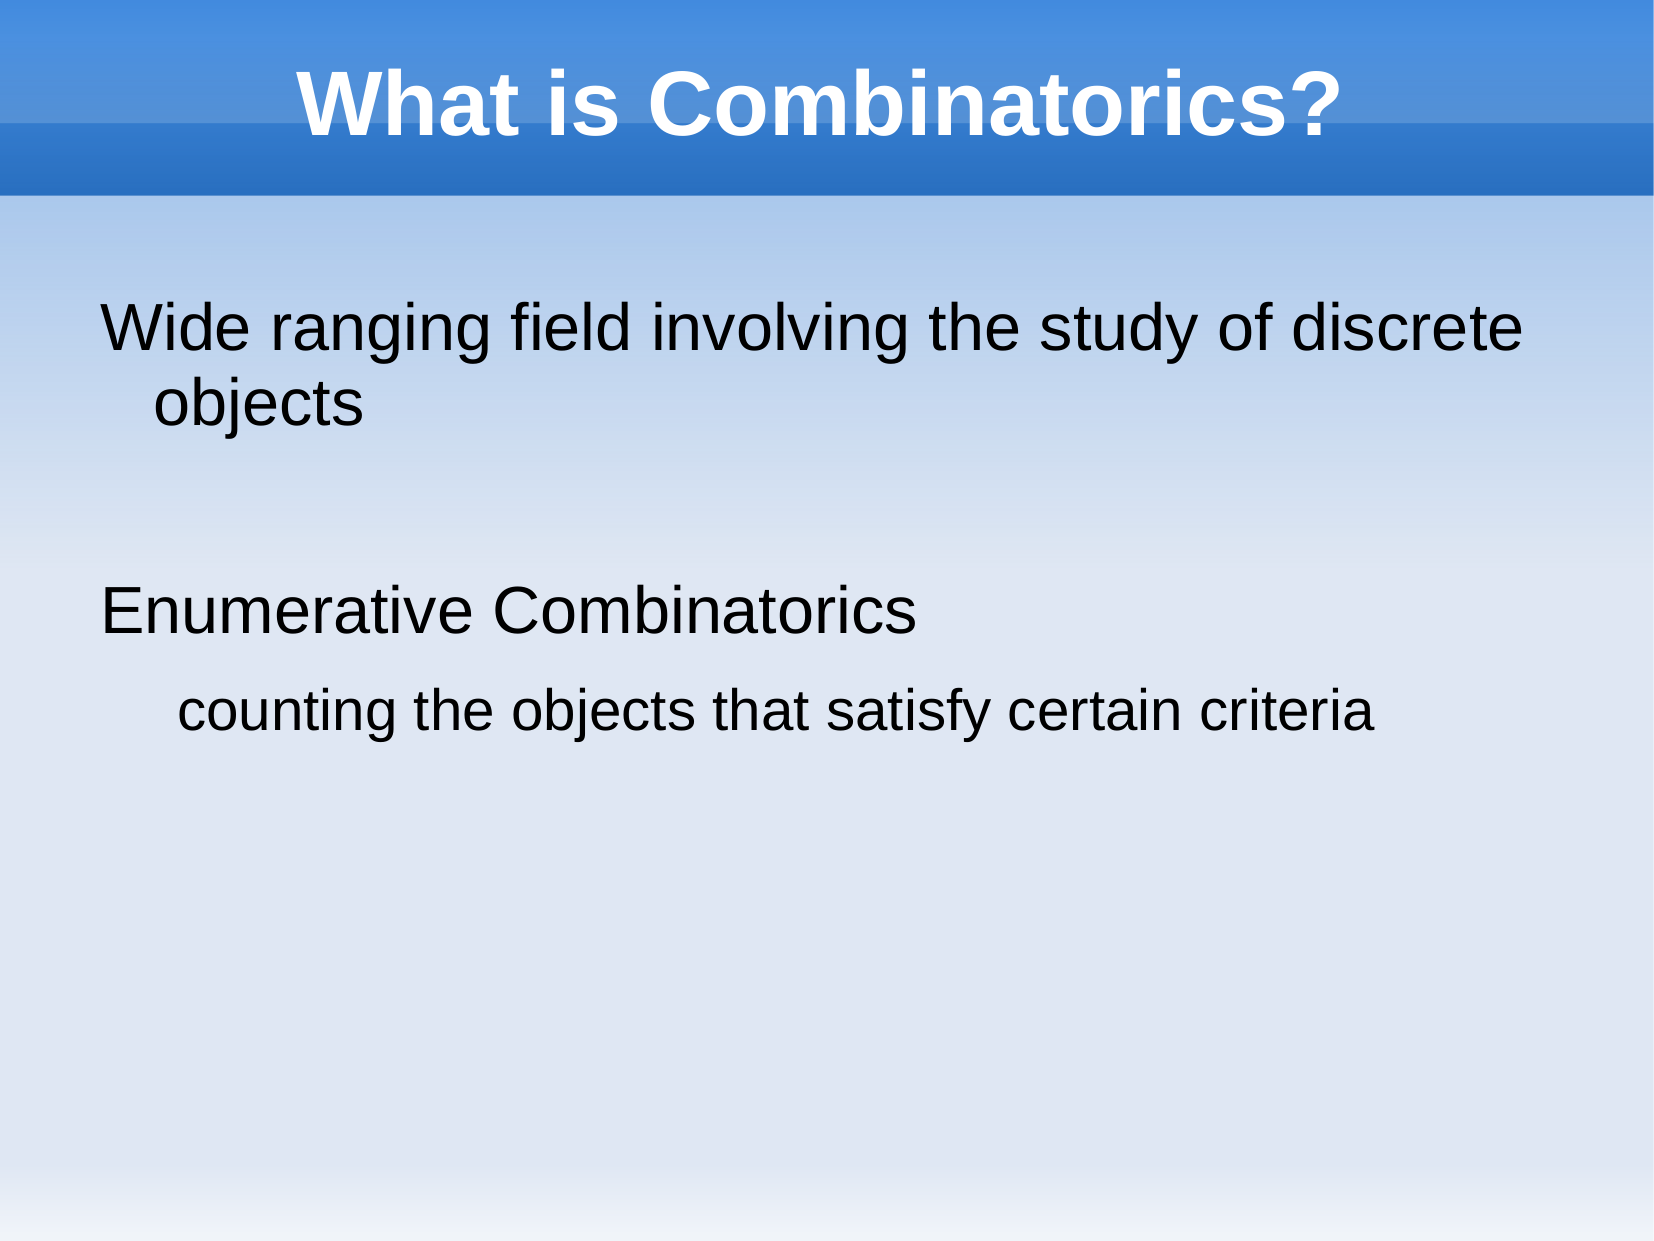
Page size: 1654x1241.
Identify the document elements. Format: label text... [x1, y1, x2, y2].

title What is Combinatorics? [76, 44, 1565, 163]
list Wide ranging field involving the study of discrete objects Enumerative Combinatorics counting the objects that satisfy certain criteria [82, 290, 1571, 1094]
picture [0, 0, 1654, 1241]
